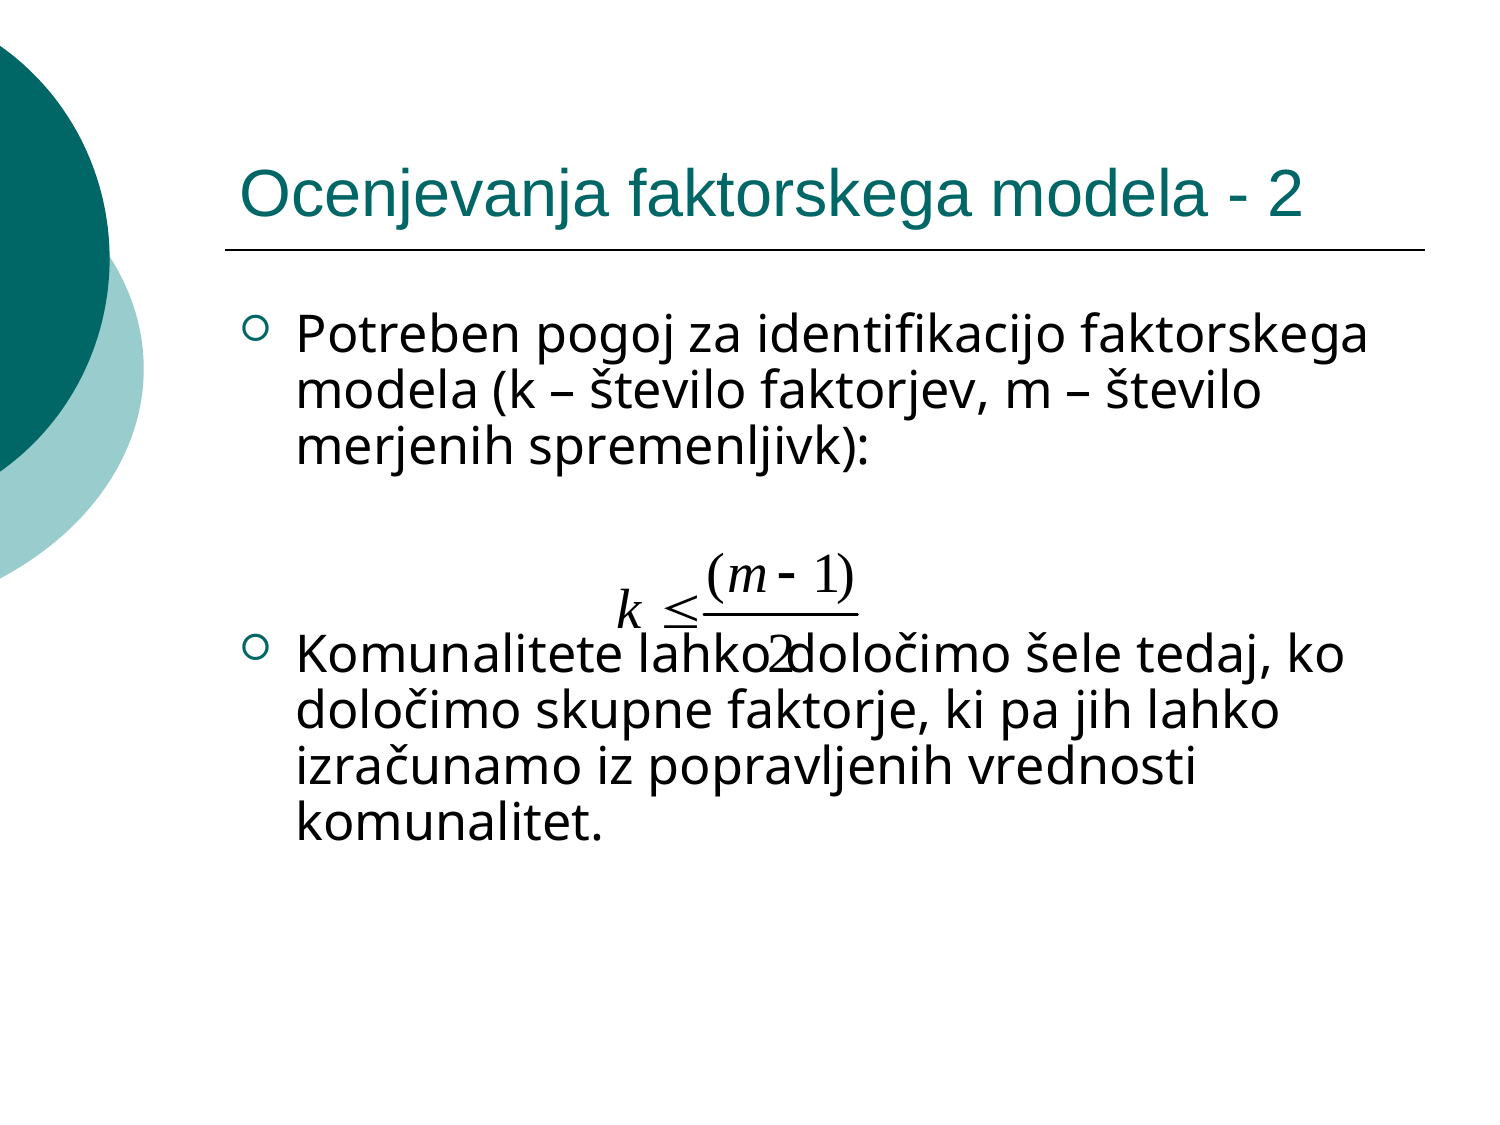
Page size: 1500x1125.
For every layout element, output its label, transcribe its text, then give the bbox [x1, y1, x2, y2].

chart [608, 538, 869, 686]
title Ocenjevanja faktorskega modela - 2 [224, 49, 1425, 237]
list Potreben pogoj za identifikacijo faktorskega modela (k – število faktorjev, m – število merjenih spremenljivk): Komunalitete lahko določimo šele tedaj, ko določimo skupne faktorje, ki pa jih lahko izračunamo iz popravljenih vrednosti komunalitet. [224, 299, 1388, 975]
